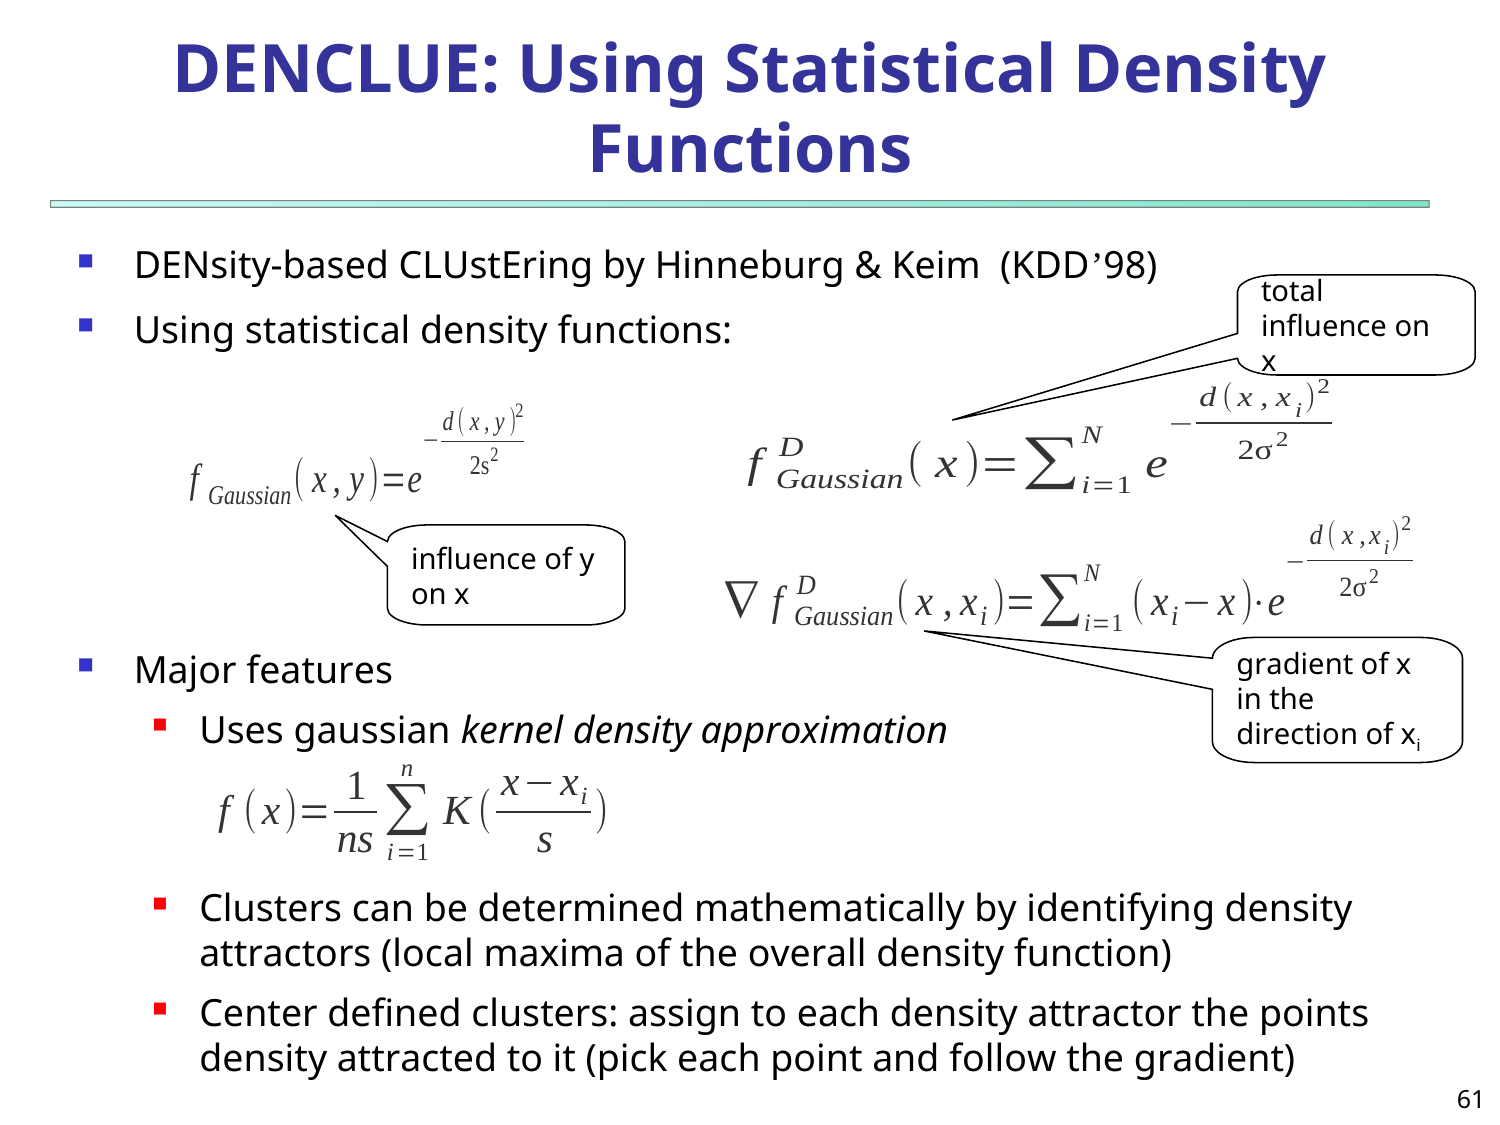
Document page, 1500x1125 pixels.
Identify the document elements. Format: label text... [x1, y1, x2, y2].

chart [202, 754, 616, 866]
title DENCLUE: Using Statistical Density Functions [0, 18, 1500, 194]
text_box <number> [1187, 1062, 1500, 1125]
text_box [174, 399, 538, 510]
list DENsity-based CLUstEring by Hinneburg & Keim (KDD’98) Using statistical density functions: Major features Uses gaussian kernel density approximation Clusters can be determined mathematically by identifying density attractors (local maxima of the overall density function) Center defined clusters: assign to each density attractor the points density attracted to it (pick each point and follow the gradient) [62, 224, 1438, 1123]
text_box total influence on x [952, 274, 1476, 421]
text_box influence of y on x [335, 515, 625, 625]
chart [712, 512, 1428, 638]
text_box gradient of x in the direction of xi [924, 630, 1463, 763]
text_box [725, 375, 1351, 501]
